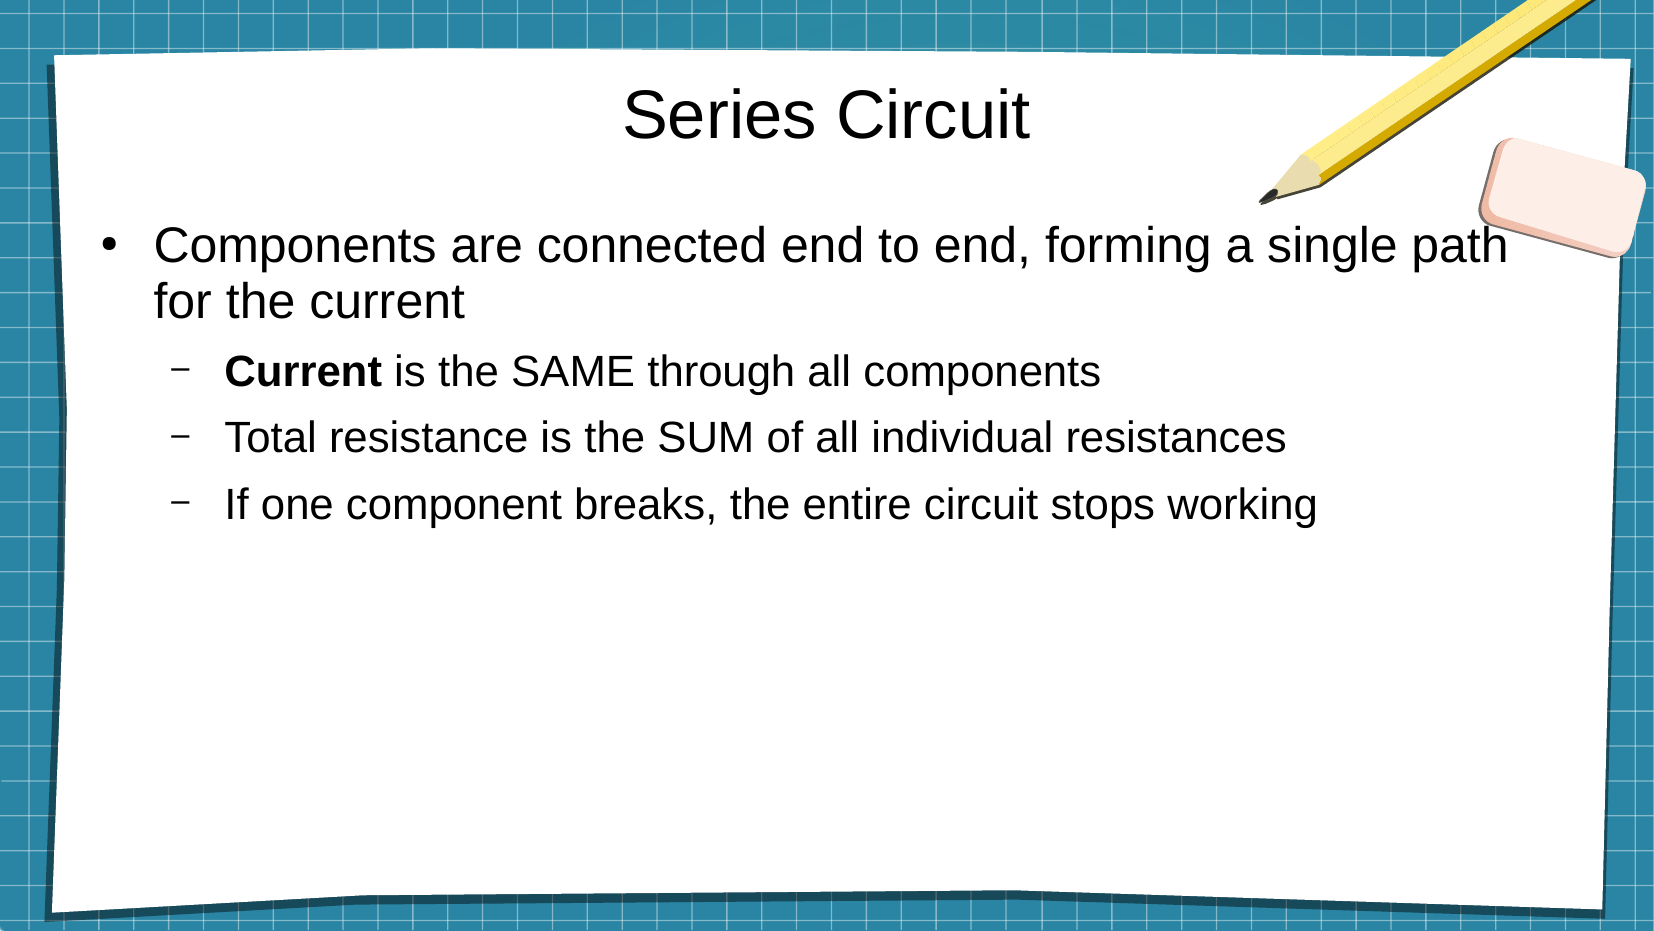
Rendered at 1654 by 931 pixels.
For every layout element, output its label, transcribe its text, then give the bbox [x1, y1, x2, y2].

title Series Circuit [82, 37, 1571, 193]
list Components are connected end to end, forming a single path for the current Current is the SAME through all components Total resistance is the SUM of all individual resistances If one component breaks, the entire circuit stops working [82, 217, 1571, 758]
